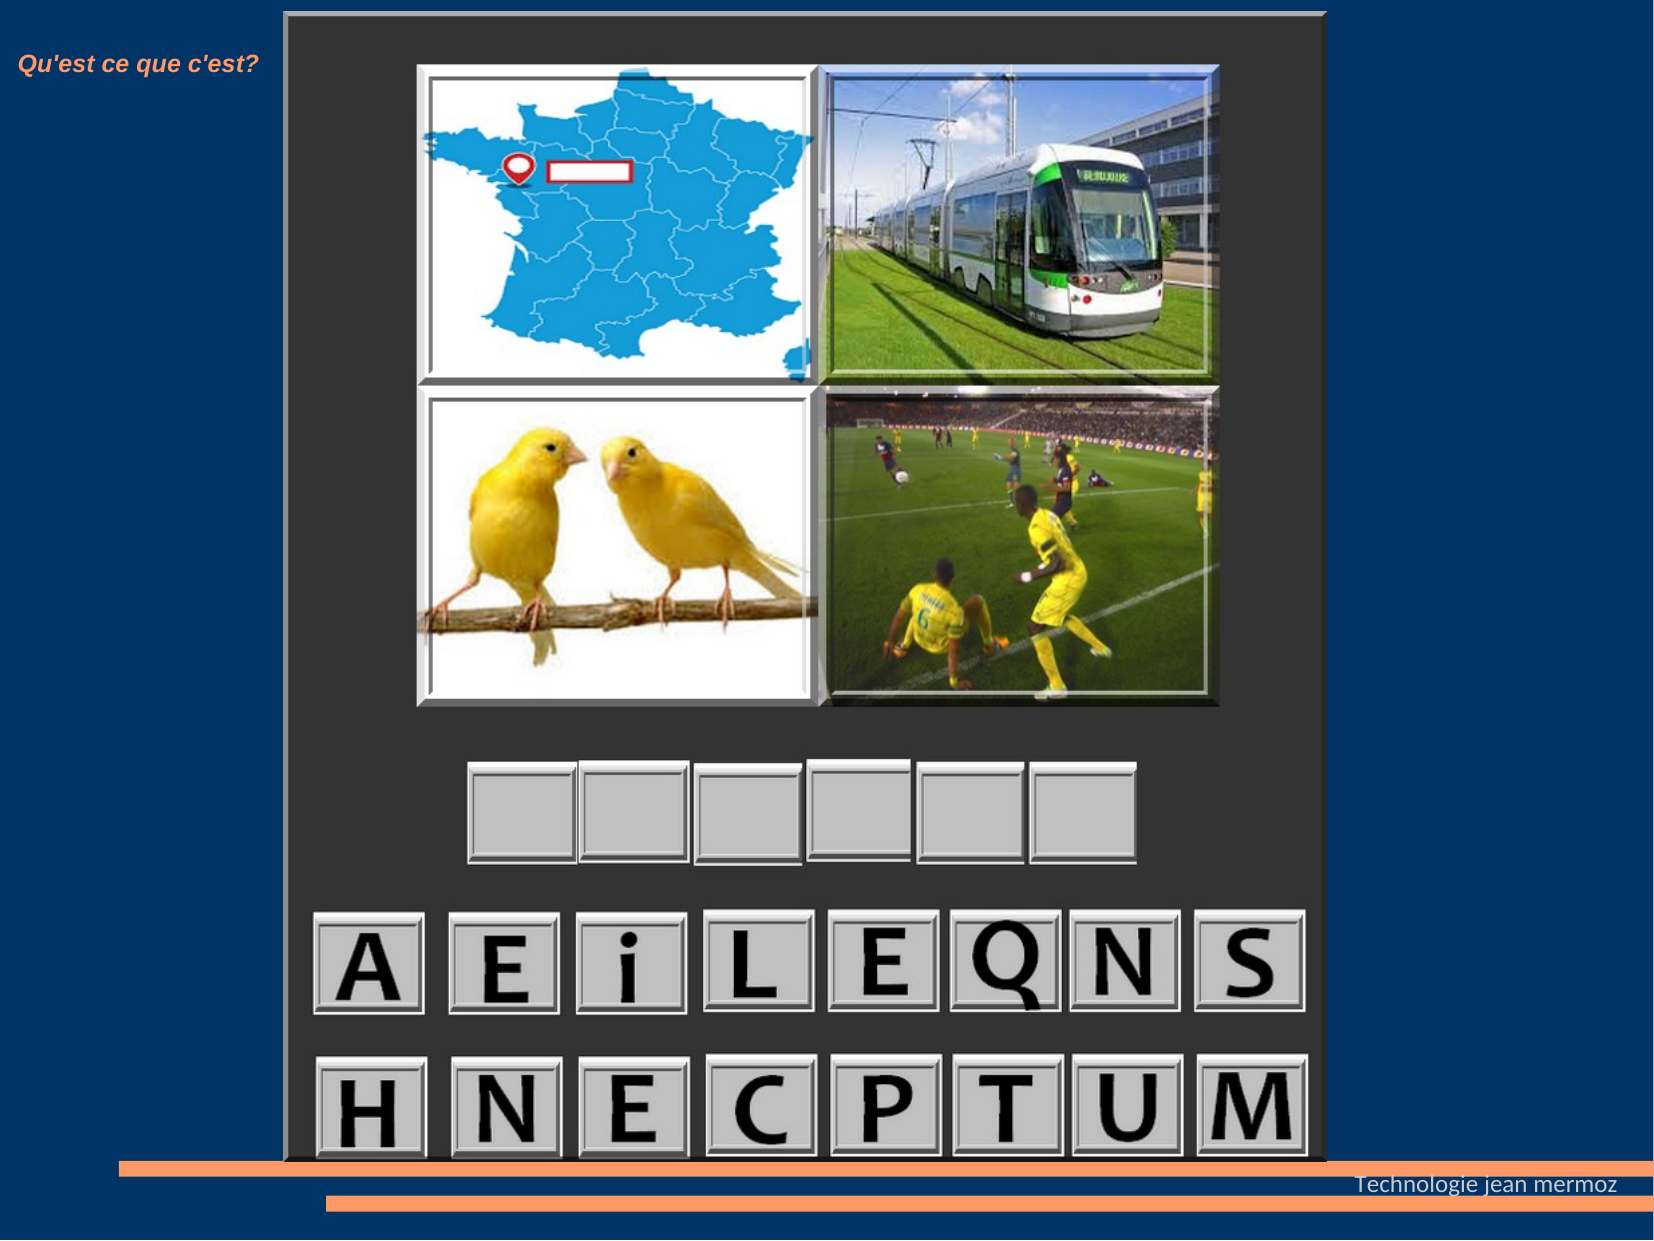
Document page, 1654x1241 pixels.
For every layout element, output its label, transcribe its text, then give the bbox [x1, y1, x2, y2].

picture [283, 11, 1327, 1162]
subtitle Technologie jean mermoz [1346, 1159, 1627, 1241]
title Qu'est ce que c'est? [17, 20, 283, 107]
